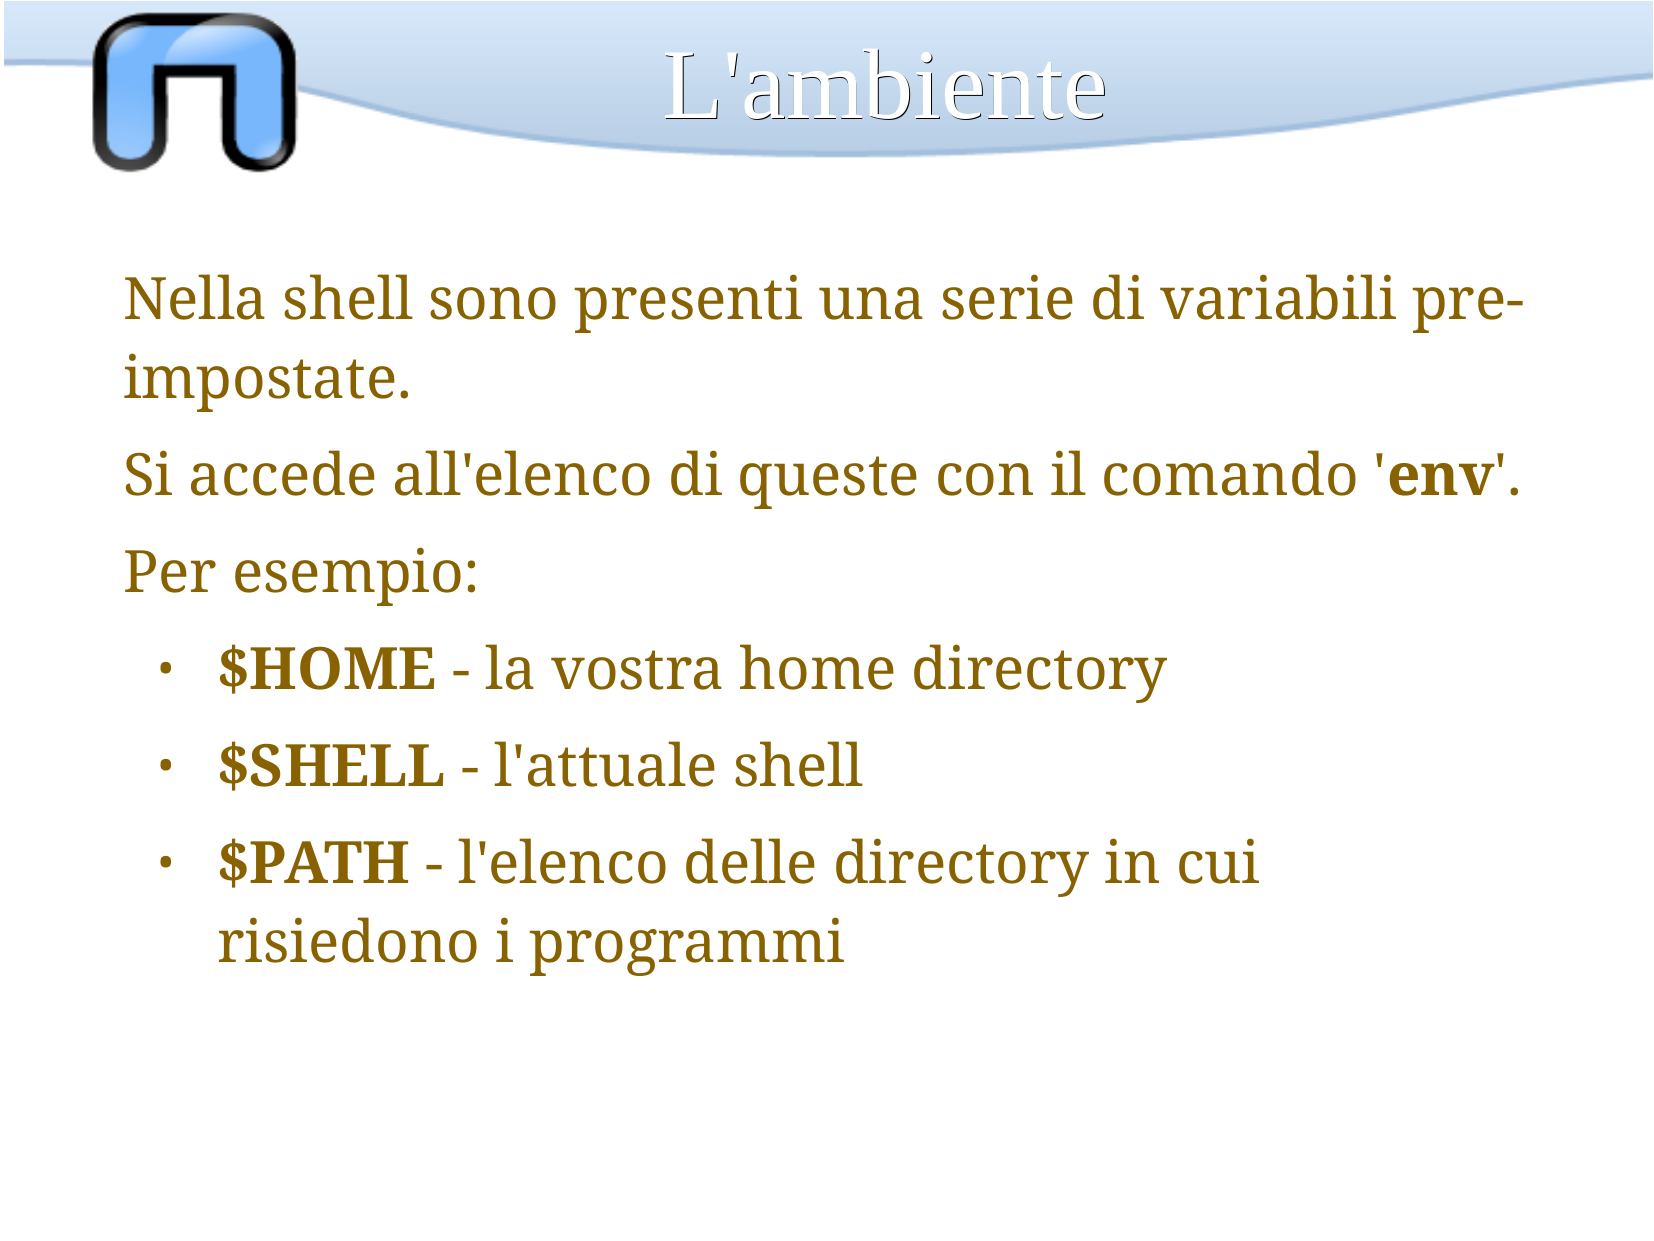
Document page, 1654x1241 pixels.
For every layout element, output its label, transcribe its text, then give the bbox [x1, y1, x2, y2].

list Nella shell sono presenti una serie di variabili pre-impostate. Si accede all'elenco di queste con il comando 'env'. Per esempio: $HOME - la vostra home directory $SHELL - l'attuale shell $PATH - l'elenco delle directory in cui risiedono i programmi [123, 257, 1536, 1039]
picture [0, 0, 1654, 1241]
text_box L'ambiente [531, 29, 1241, 266]
